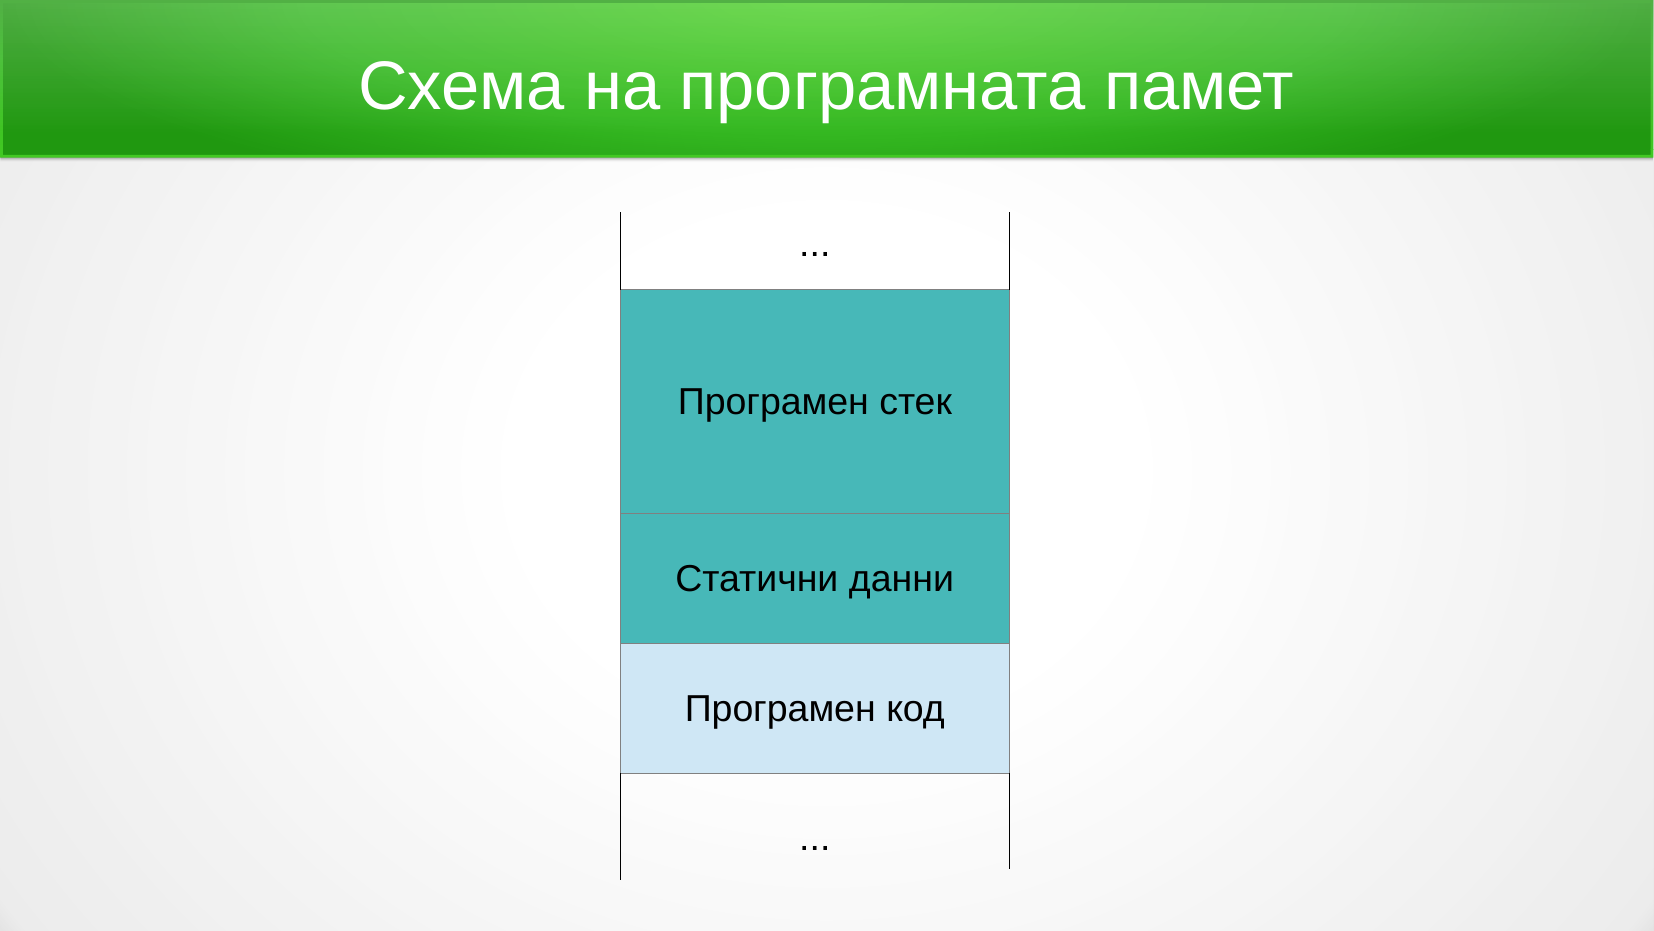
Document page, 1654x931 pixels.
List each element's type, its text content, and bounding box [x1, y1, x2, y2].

text_box Програмен код [620, 644, 1010, 774]
text_box ... [784, 214, 846, 272]
text_box ... [784, 809, 846, 866]
title Схема на програмната памет [82, 37, 1571, 135]
text_box Статични данни [620, 514, 1010, 644]
text_box Програмен стек [620, 289, 1010, 514]
